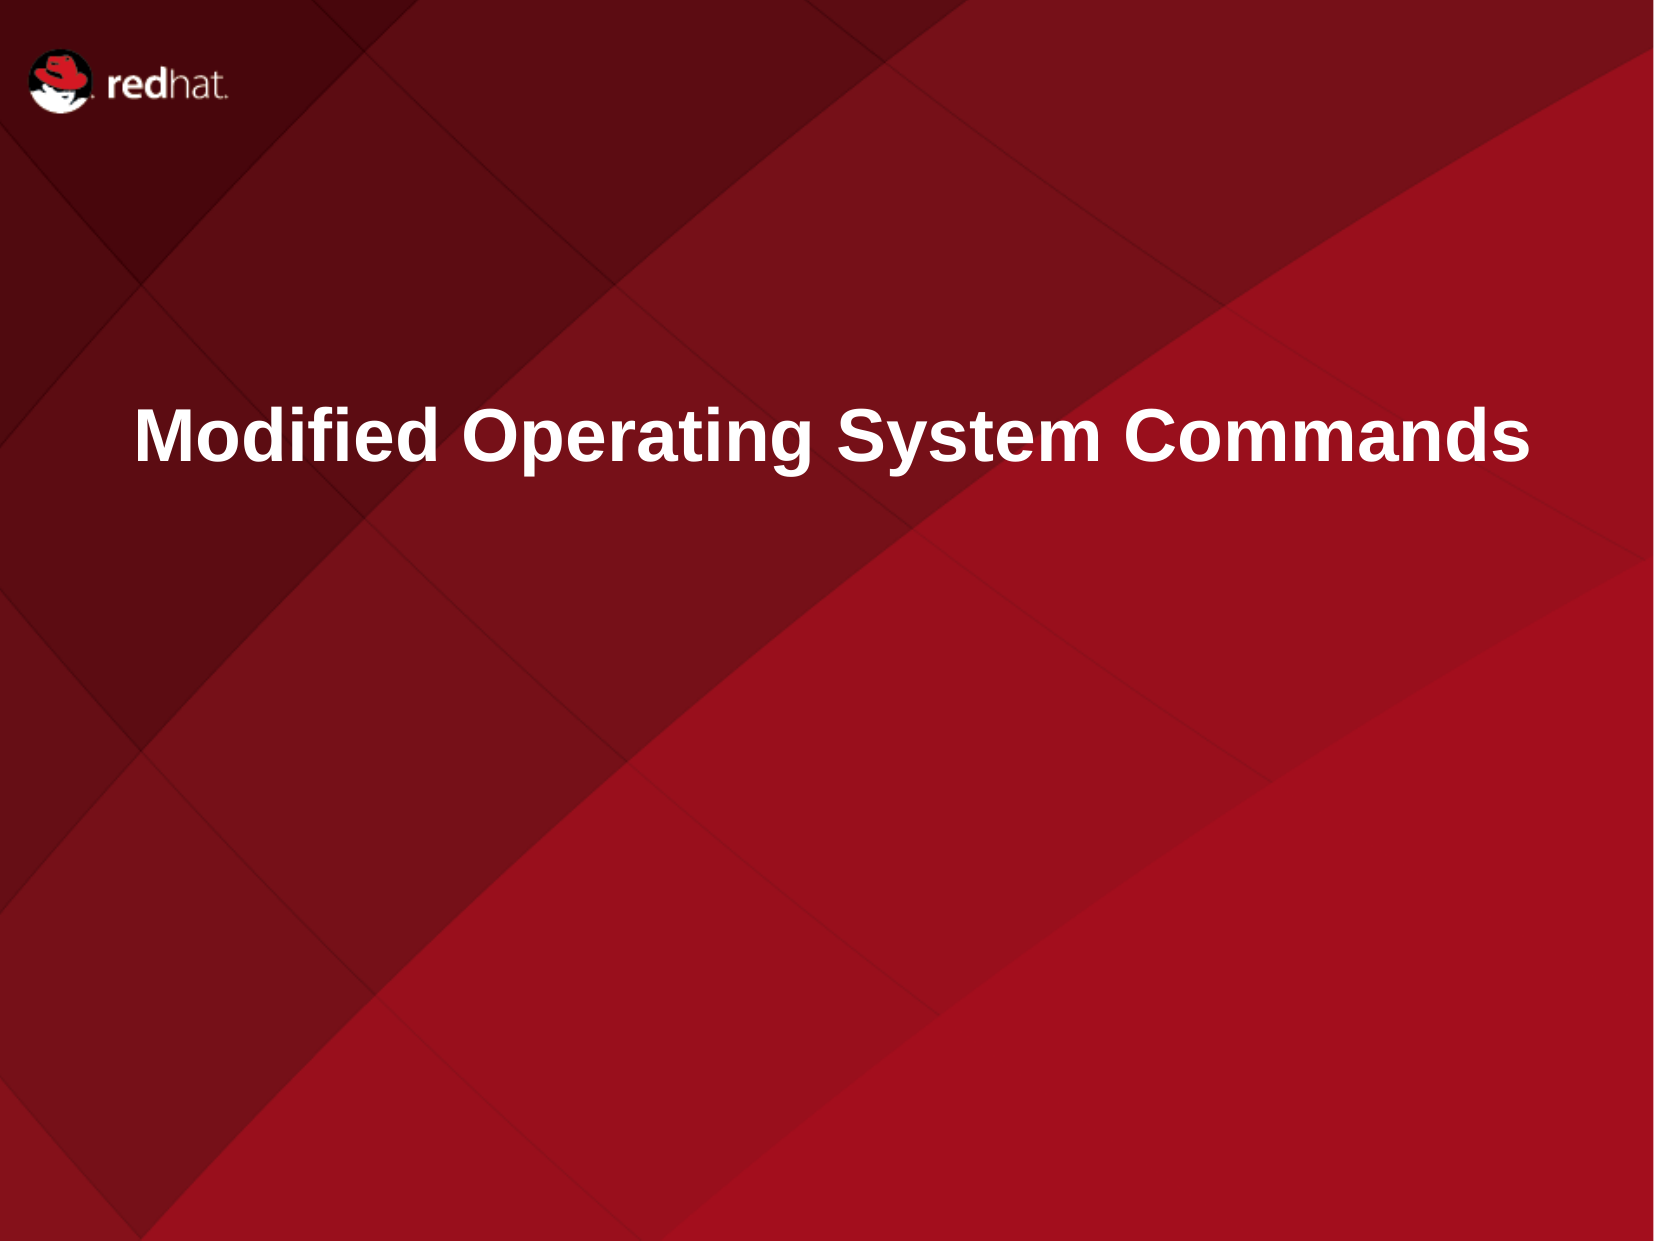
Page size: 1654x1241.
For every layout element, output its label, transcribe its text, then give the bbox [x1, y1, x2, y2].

picture [0, 0, 1654, 1241]
text_box Modified Operating System Commands [133, 225, 1560, 887]
